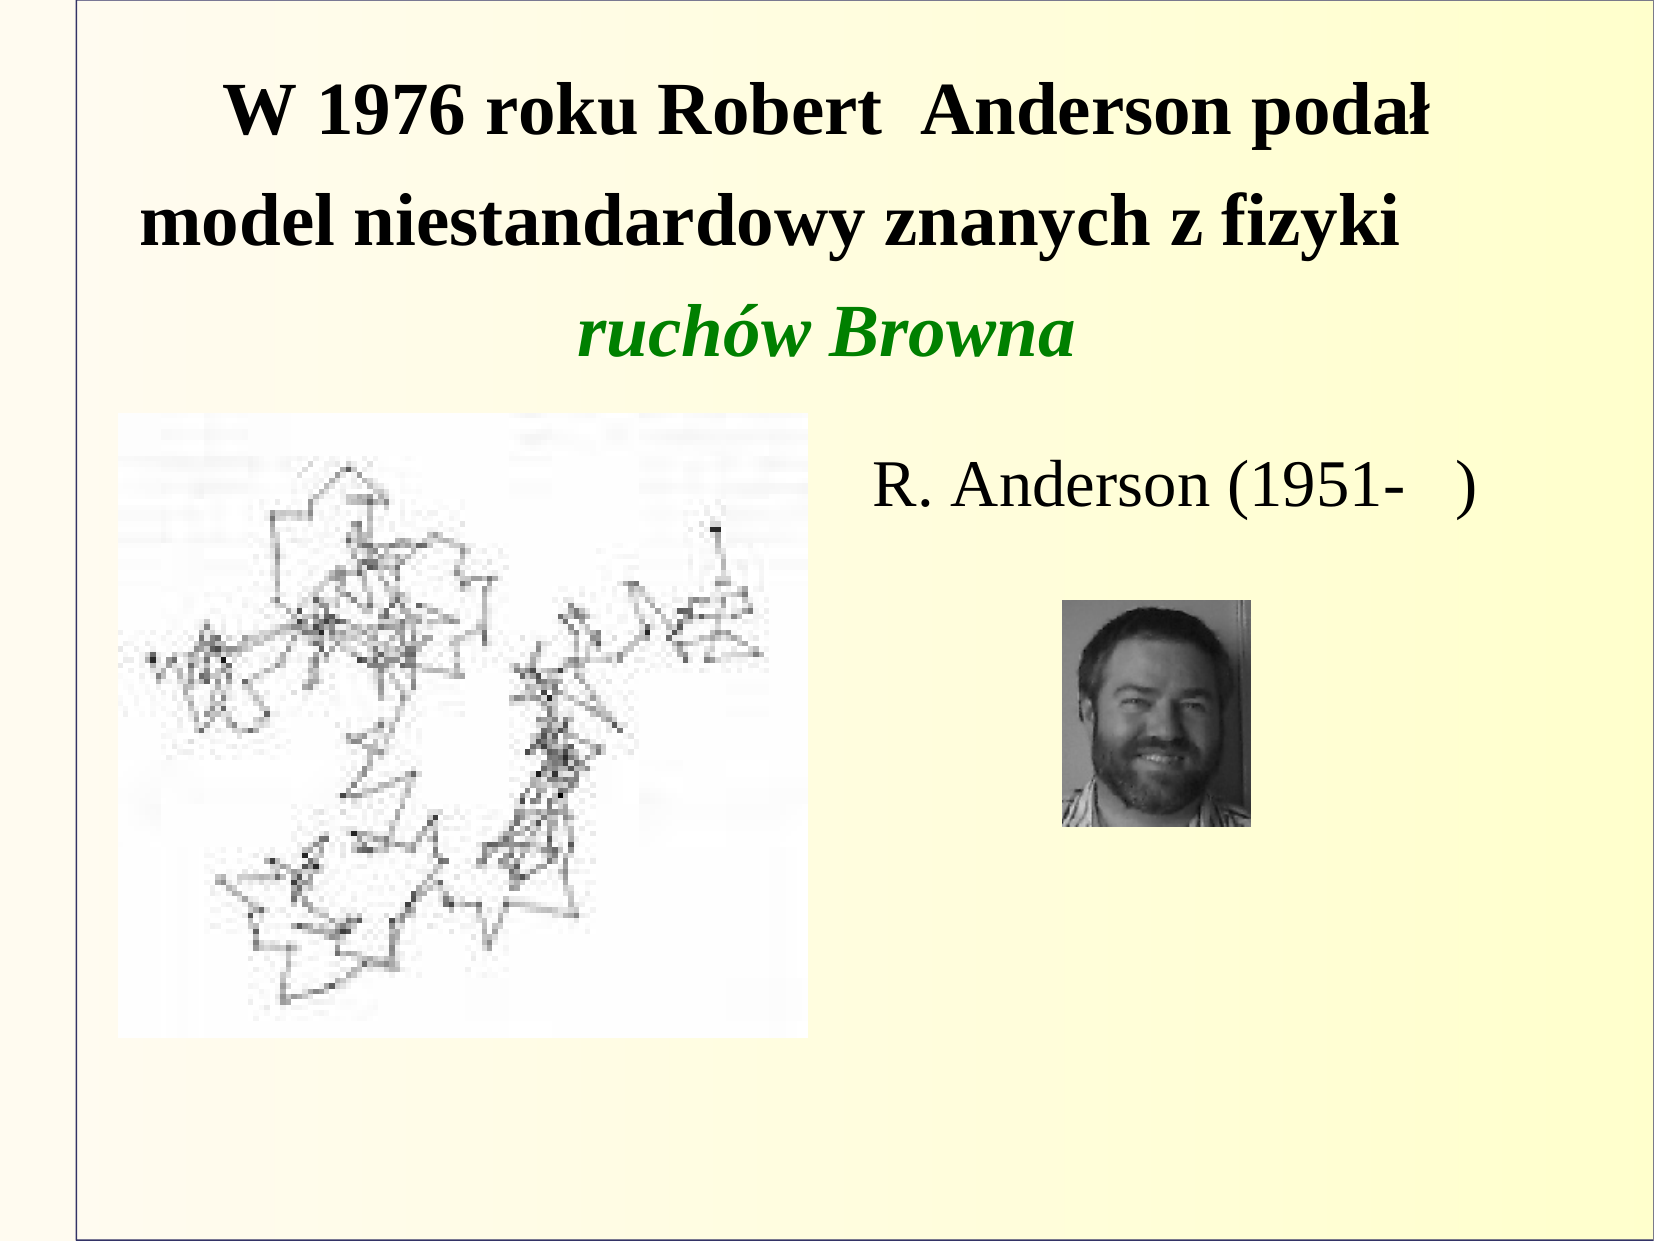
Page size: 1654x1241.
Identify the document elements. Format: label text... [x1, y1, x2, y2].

picture [118, 413, 808, 1038]
picture [1062, 600, 1251, 827]
picture [0, 0, 75, 1241]
chart [121, 344, 815, 1241]
title W 1976 roku Robert Anderson podał model niestandardowy znanych z fizyki ruchów Browna [121, 0, 1533, 413]
list R. Anderson (1951- ) [839, 344, 1533, 1241]
